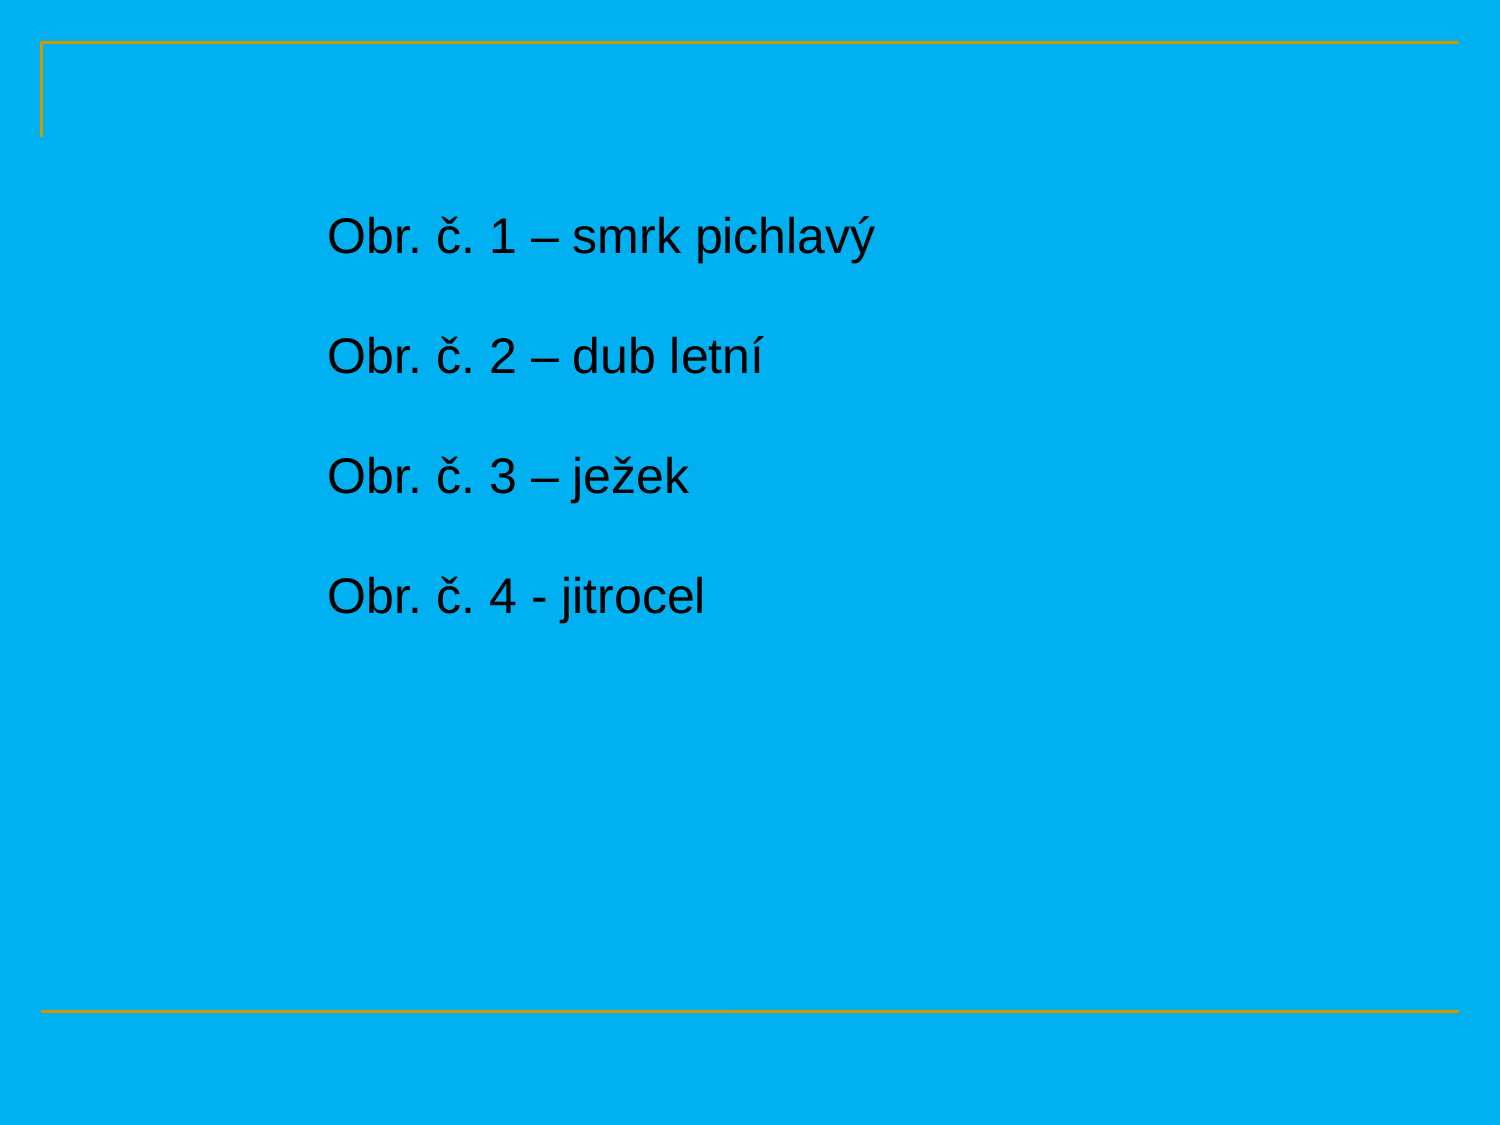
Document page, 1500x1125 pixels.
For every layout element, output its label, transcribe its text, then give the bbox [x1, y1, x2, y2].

text_box Obr. č. 1 – smrk pichlavý Obr. č. 2 – dub letní Obr. č. 3 – ježek Obr. č. 4 - jitrocel [312, 196, 896, 636]
